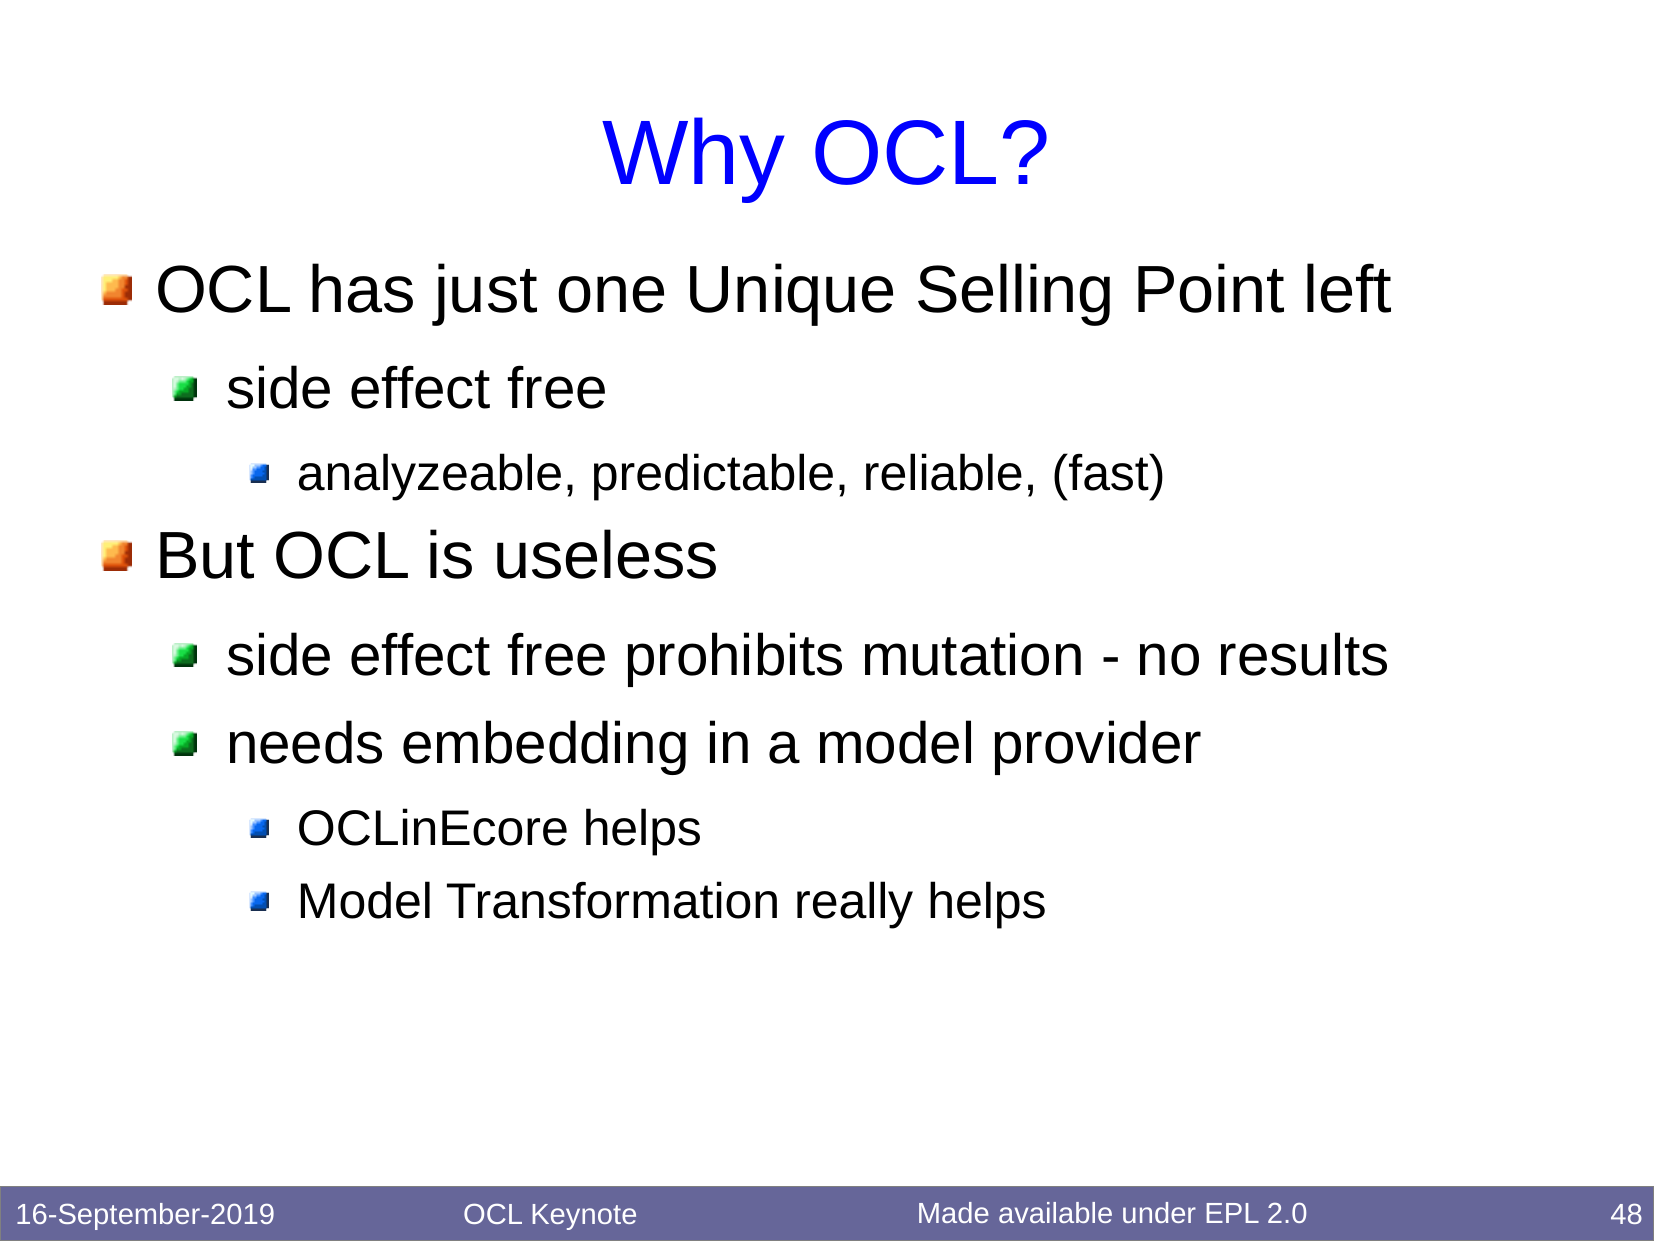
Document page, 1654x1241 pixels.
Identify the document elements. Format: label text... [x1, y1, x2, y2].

list OCL has just one Unique Selling Point left side effect free analyzeable, predictable, reliable, (fast) But OCL is useless side effect free prohibits mutation - no results needs embedding in a model provider OCLinEcore helps Model Transformation really helps [84, 251, 1573, 1147]
title Why OCL? [82, 49, 1571, 257]
